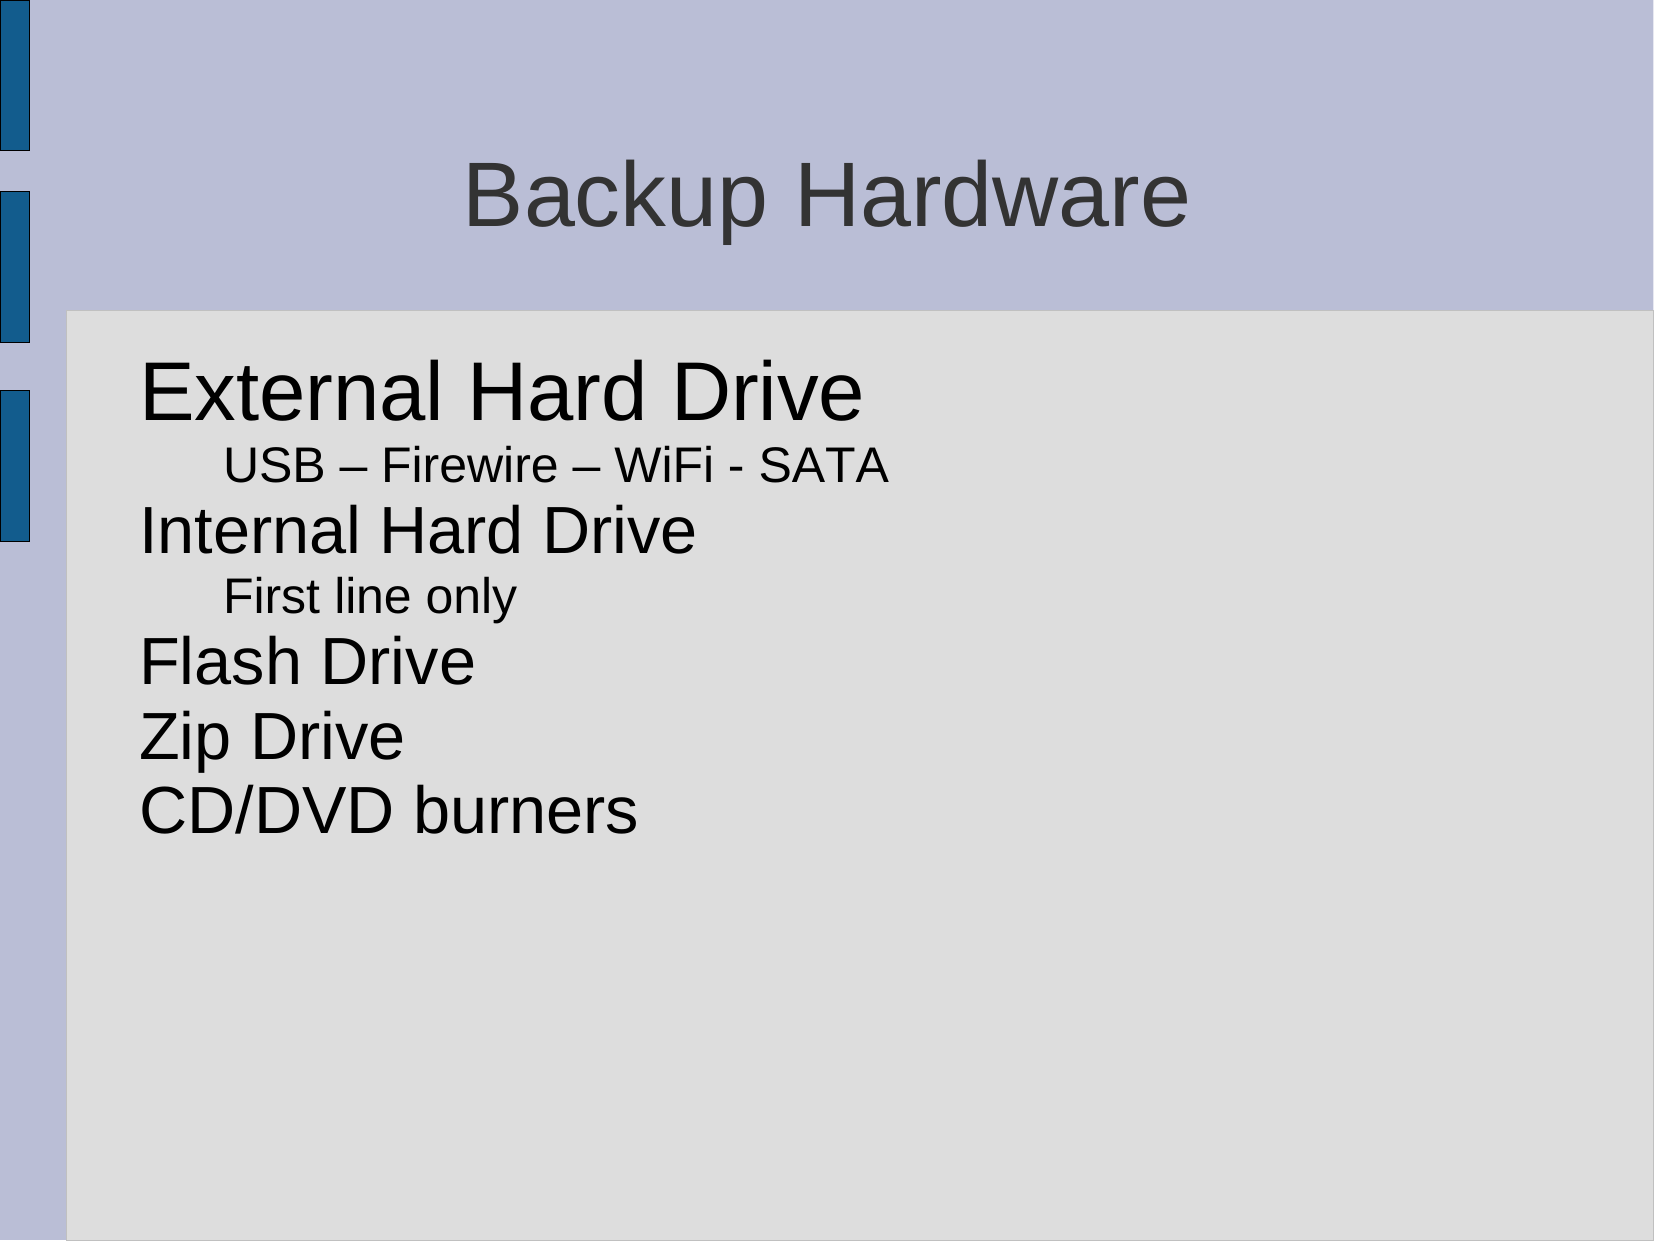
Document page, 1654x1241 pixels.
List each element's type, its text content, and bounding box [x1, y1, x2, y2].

title Backup Hardware [121, 91, 1534, 299]
list External Hard Drive USB – Firewire – WiFi - SATA Internal Hard Drive First line only Flash Drive Zip Drive CD/DVD burners [121, 344, 1534, 1127]
